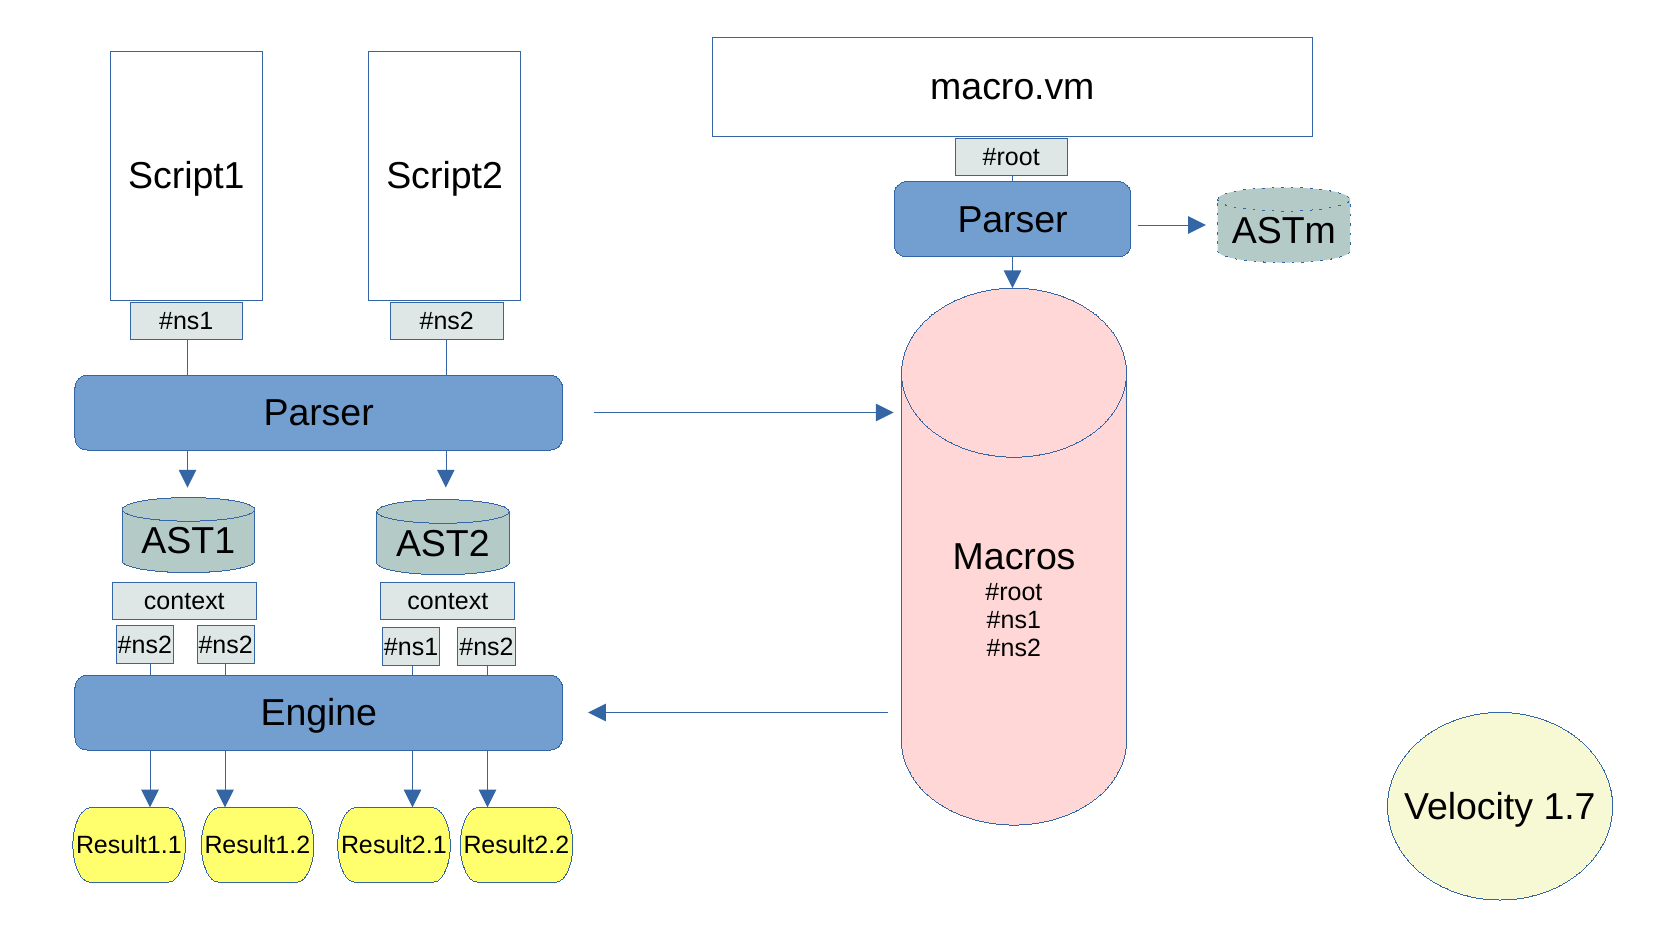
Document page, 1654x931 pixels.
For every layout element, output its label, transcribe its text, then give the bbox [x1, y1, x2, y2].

text_box Result1.1 [72, 807, 186, 883]
text_box #root [955, 138, 1068, 176]
text_box Result2.1 [337, 807, 451, 883]
text_box Script2 [368, 51, 521, 301]
text_box #ns1 [382, 627, 440, 666]
text_box context [112, 582, 257, 620]
text_box Macros #root #ns1 #ns2 [901, 288, 1127, 826]
text_box #ns2 [116, 625, 174, 664]
text_box #ns2 [390, 302, 504, 340]
text_box Parser [894, 181, 1131, 257]
text_box AST1 [122, 497, 255, 573]
text_box Script1 [110, 51, 263, 301]
text_box context [380, 582, 515, 620]
text_box #ns1 [130, 302, 243, 340]
text_box #ns2 [197, 625, 255, 664]
text_box AST2 [376, 499, 510, 575]
text_box ASTm [1217, 187, 1351, 263]
text_box #ns2 [457, 627, 516, 666]
text_box Engine [74, 675, 563, 751]
text_box Result2.2 [460, 807, 573, 883]
text_box Velocity 1.7 [1387, 712, 1613, 901]
text_box macro.vm [712, 37, 1313, 137]
text_box Parser [74, 375, 563, 451]
text_box Result1.2 [201, 807, 314, 883]
